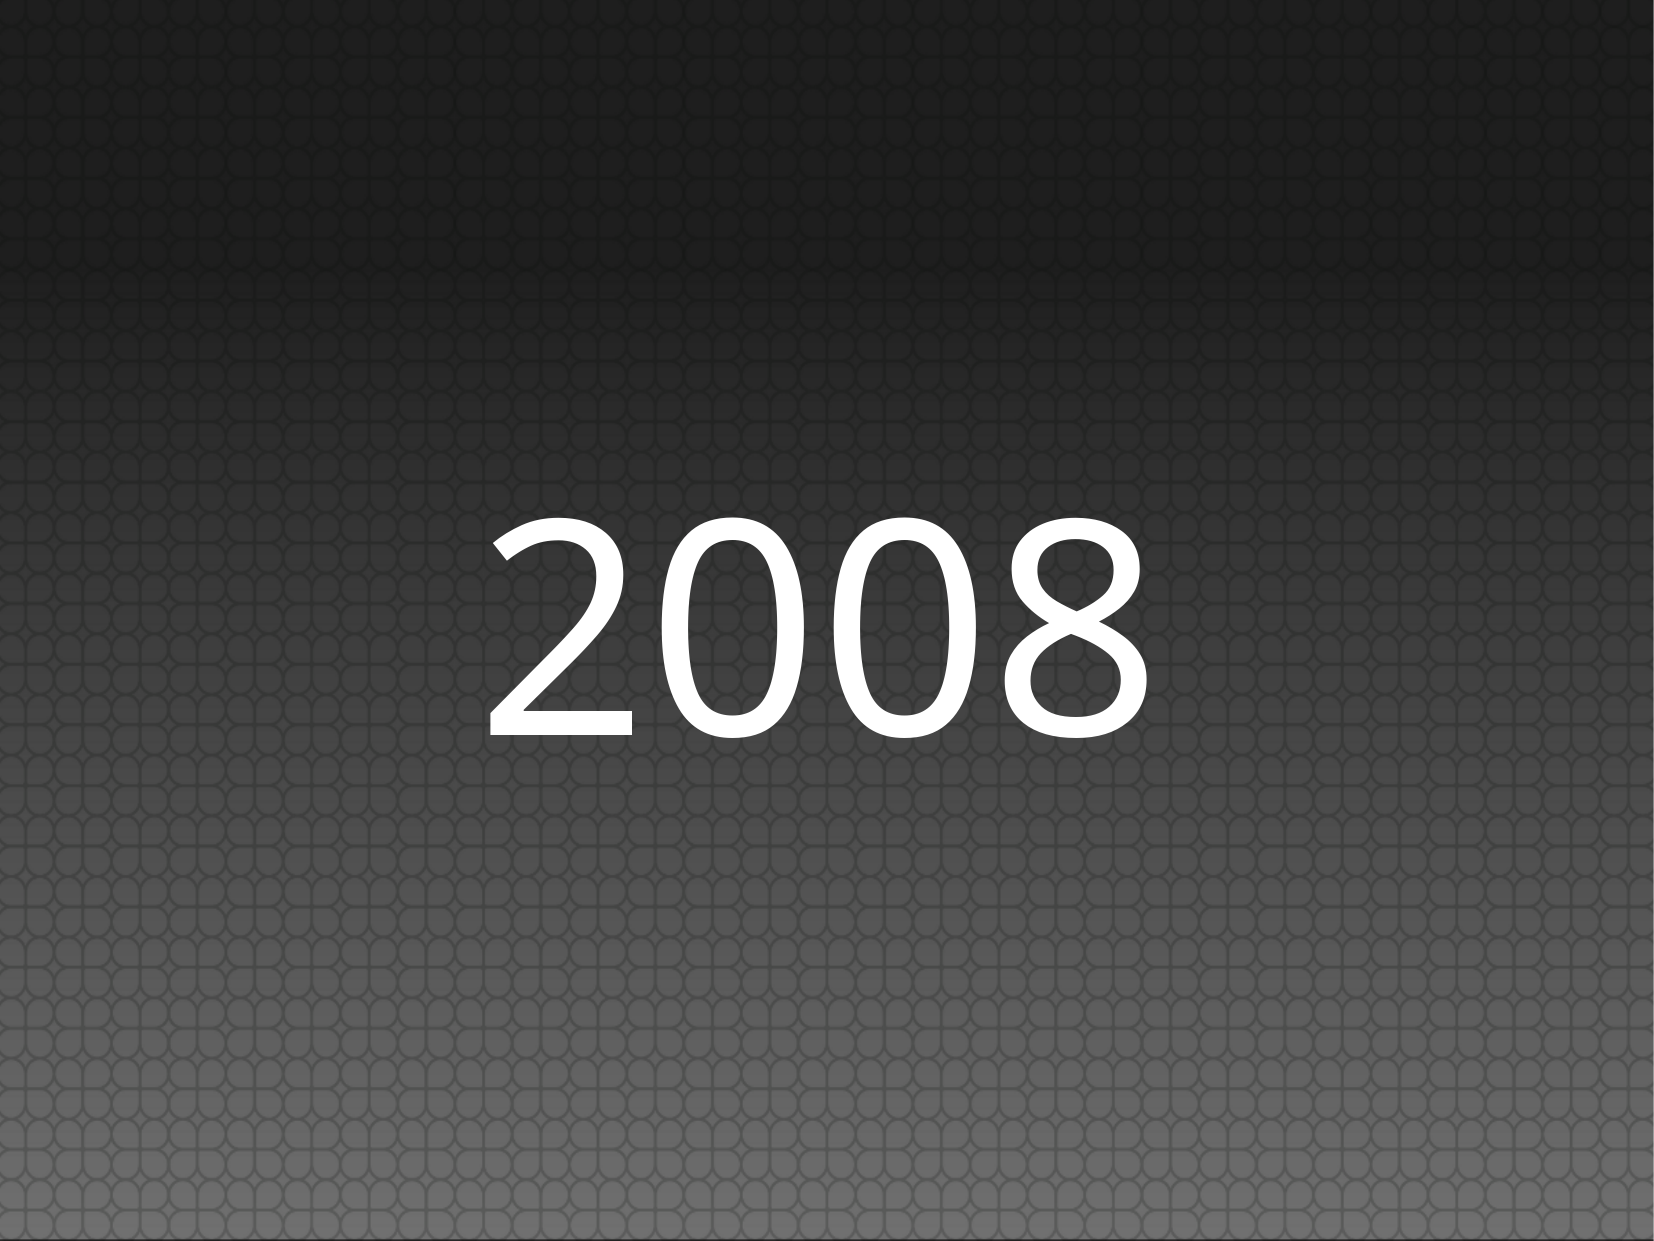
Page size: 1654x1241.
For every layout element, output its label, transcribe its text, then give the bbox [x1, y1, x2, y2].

title 2008 [75, 451, 1564, 787]
picture [0, 0, 1654, 1241]
